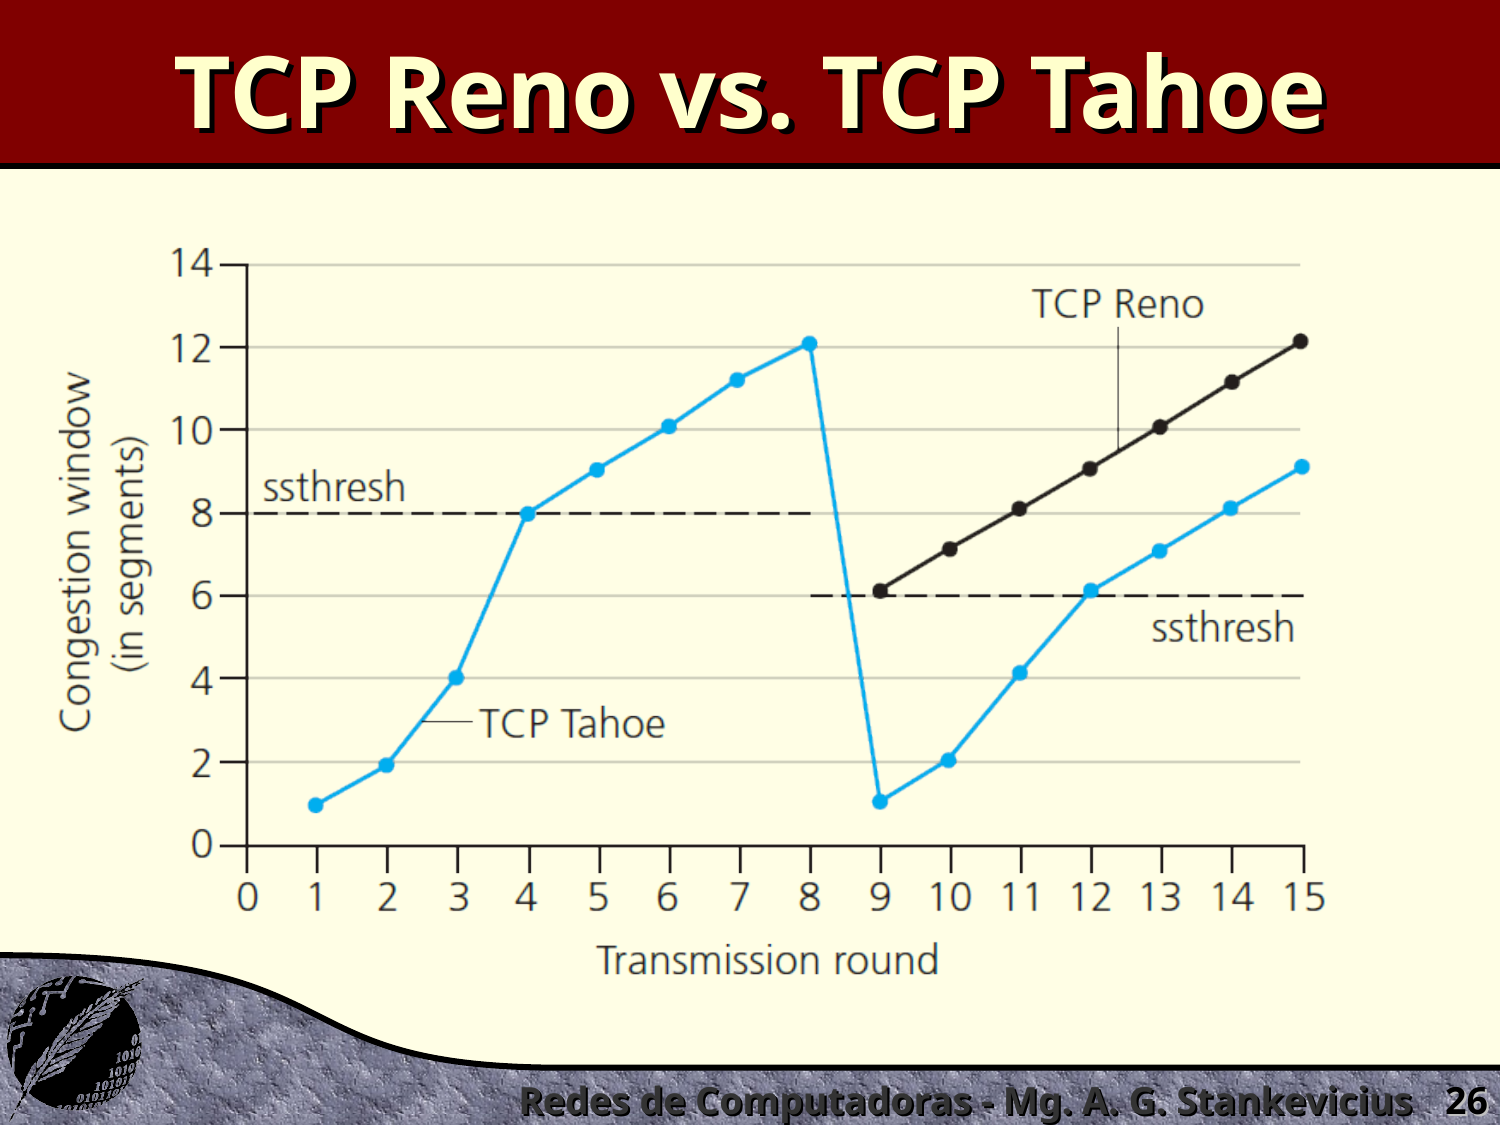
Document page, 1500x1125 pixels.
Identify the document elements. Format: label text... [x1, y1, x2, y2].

title TCP Reno vs. TCP Tahoe [15, 5, 1485, 160]
picture [0, 207, 1500, 1125]
picture [1047, 1100, 1054, 1110]
picture [790, 1100, 795, 1110]
